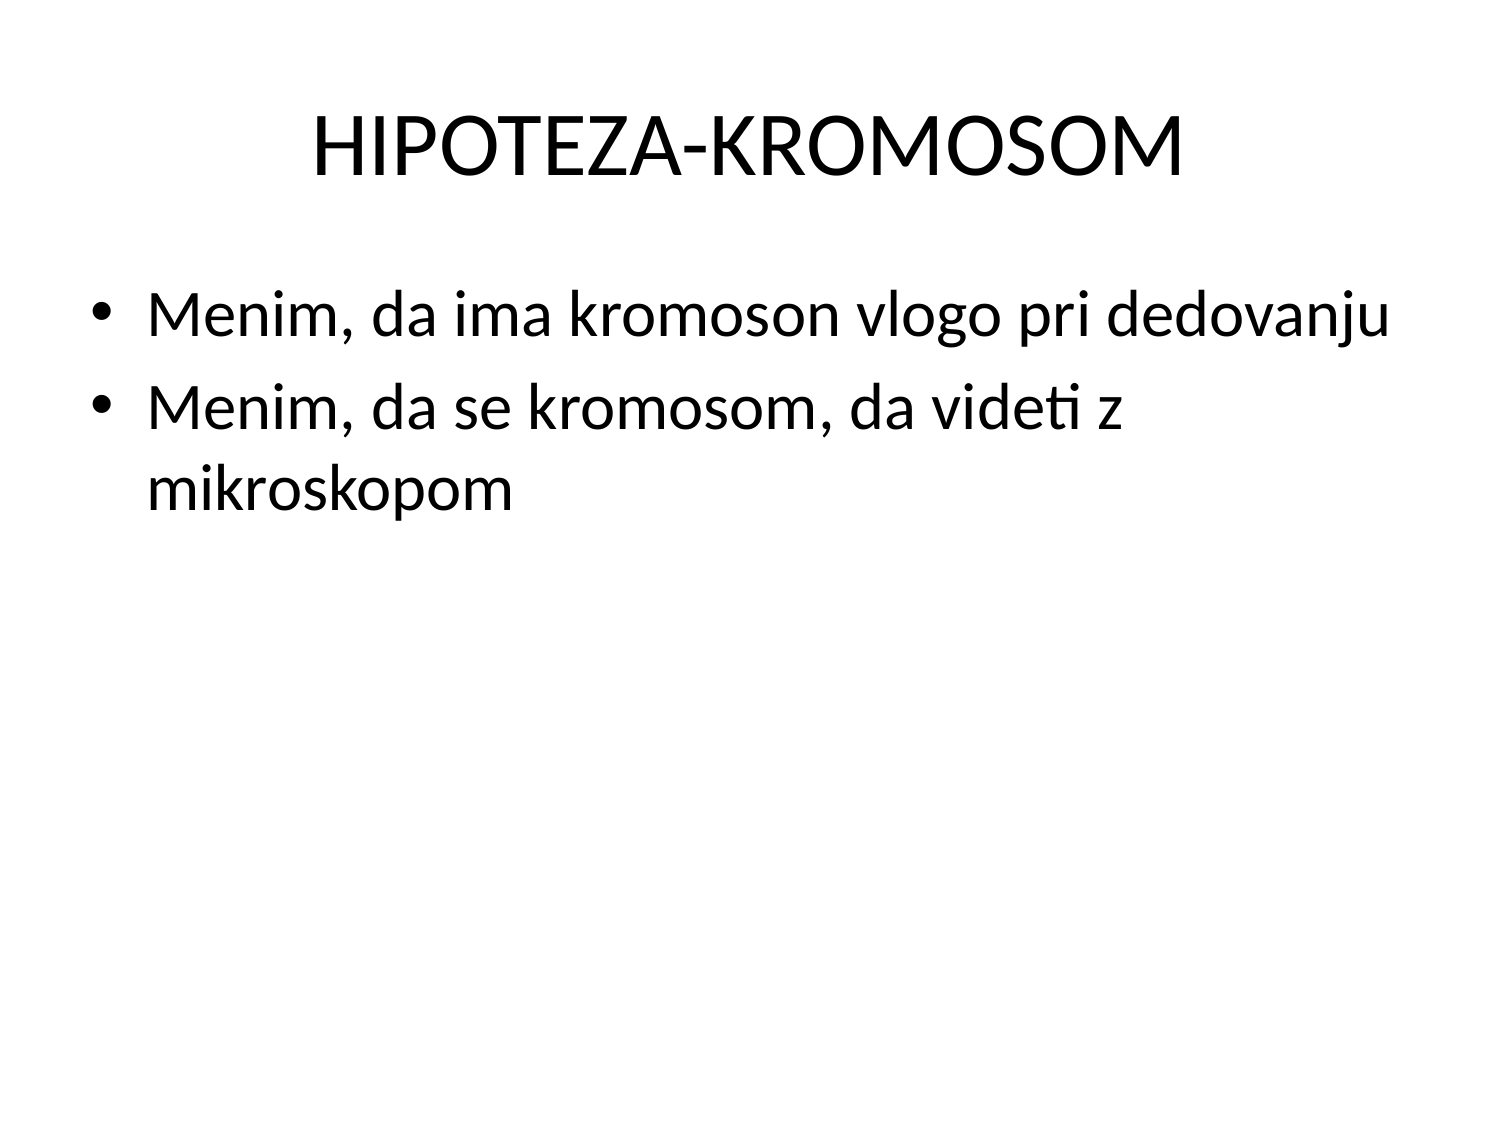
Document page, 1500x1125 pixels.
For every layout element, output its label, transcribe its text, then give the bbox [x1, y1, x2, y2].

list Menim, da ima kromoson vlogo pri dedovanju Menim, da se kromosom, da videti z mikroskopom [75, 262, 1425, 1005]
title HIPOTEZA-KROMOSOM [75, 45, 1425, 233]
